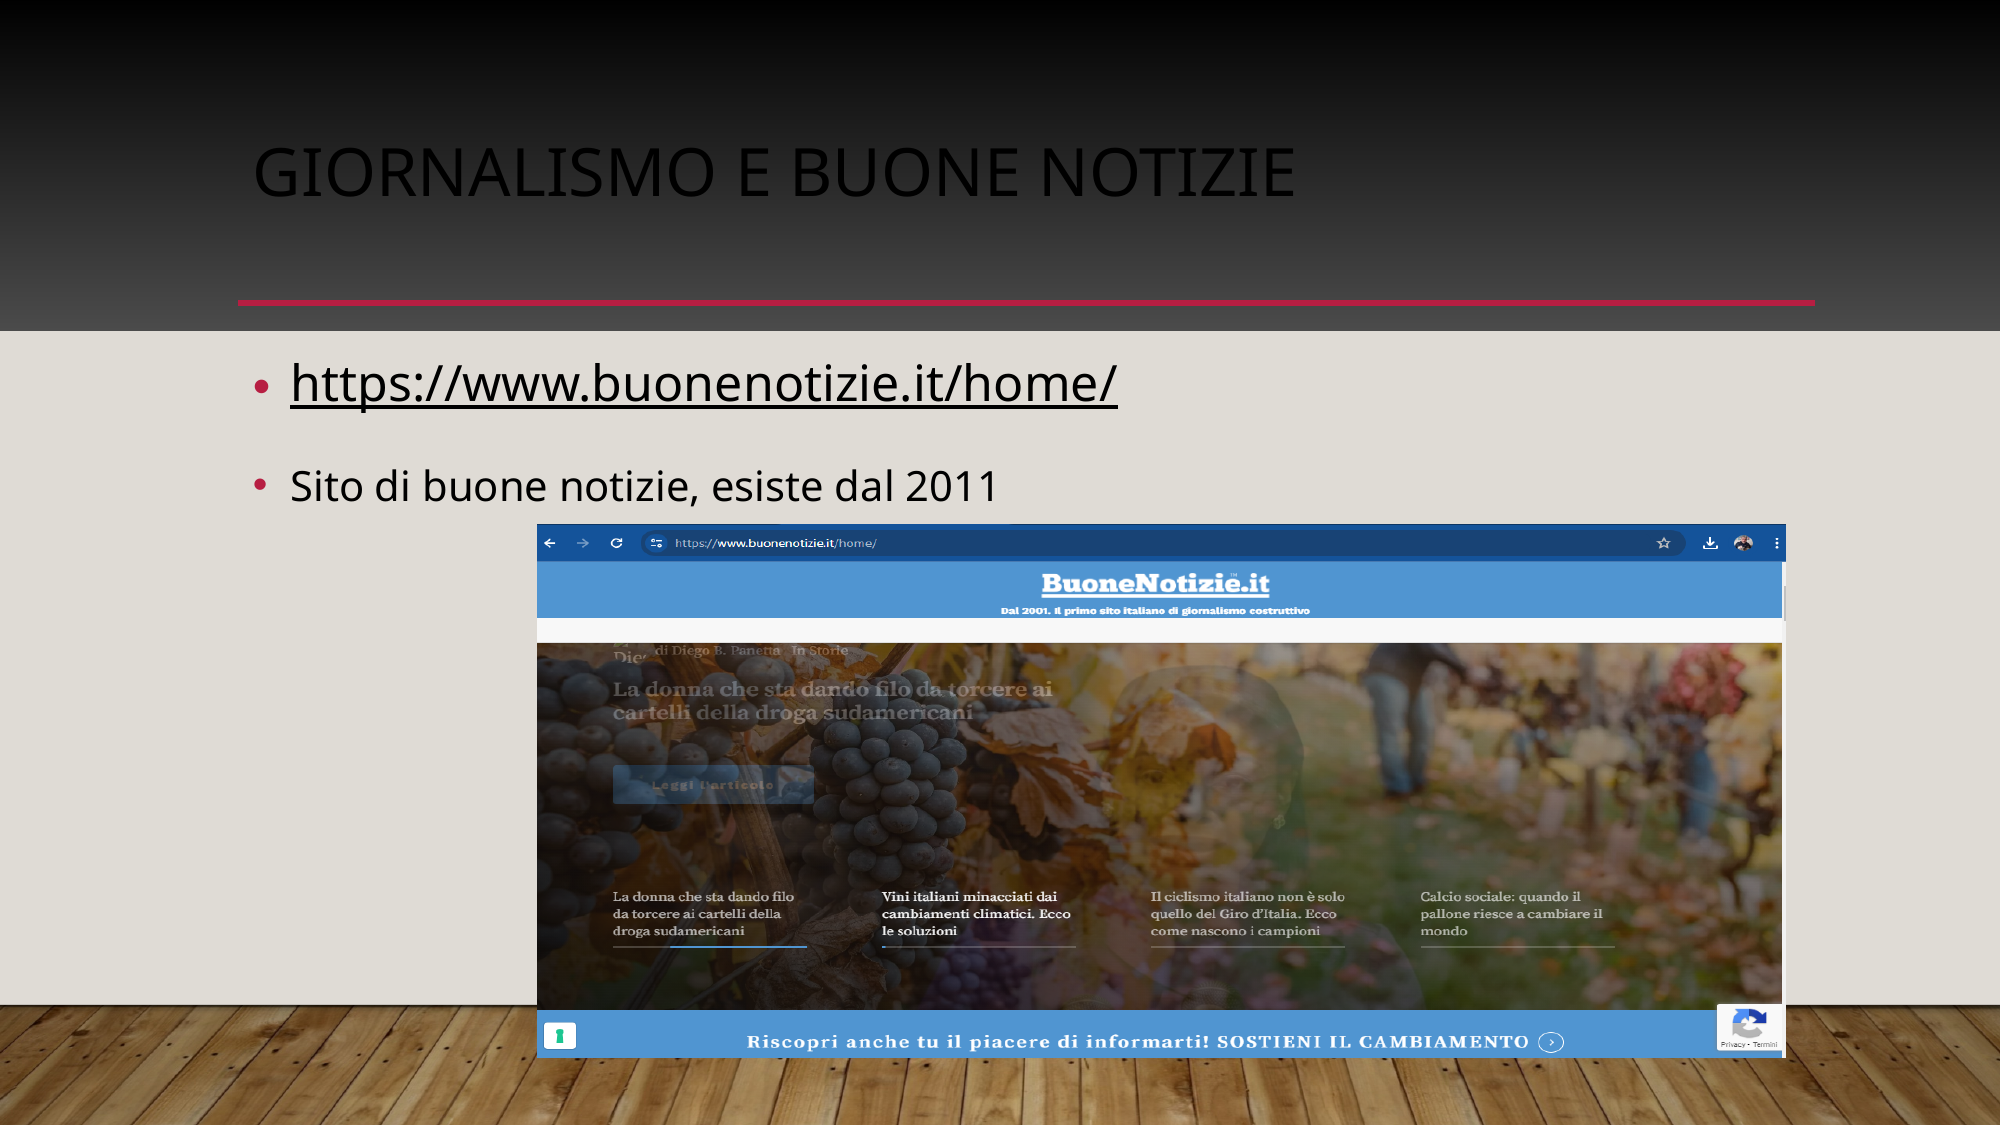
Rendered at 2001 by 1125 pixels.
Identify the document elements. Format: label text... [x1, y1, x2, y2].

title GIORNALISMO E BUONE NOTIZIE [238, 131, 1814, 305]
list https://www.buonenotizie.it/home/ Sito di buone notizie, esiste dal 2011 [238, 330, 1814, 897]
picture [0, 524, 2000, 1125]
